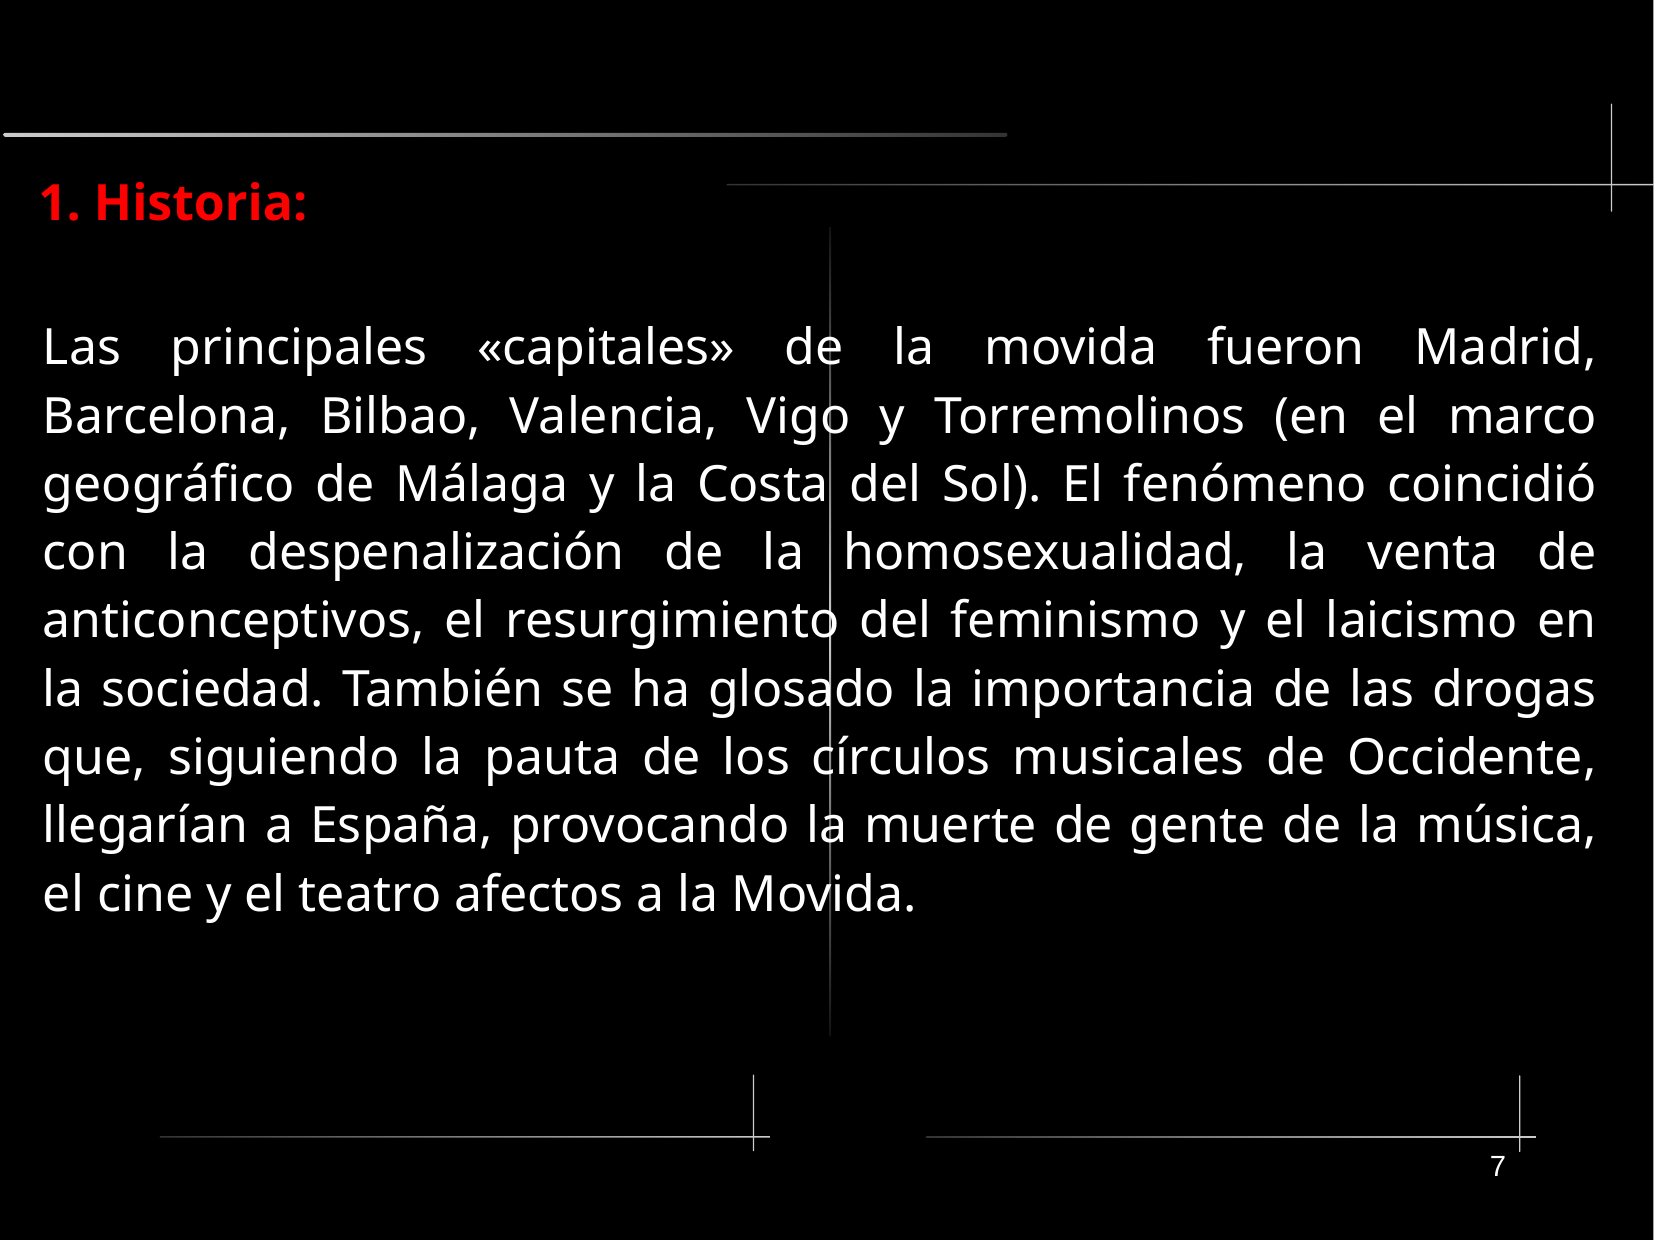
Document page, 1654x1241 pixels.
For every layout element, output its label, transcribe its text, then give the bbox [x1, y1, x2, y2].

text_box 1. Historia: [23, 159, 467, 231]
text_box Las principales «capitales» de la movida fueron Madrid, Barcelona, Bilbao, Valencia, Vigo y Torremolinos (en el marco geográfico de Málaga y la Costa del Sol). El fenómeno coincidió con la despenalización de la homosexualidad, la venta de anticonceptivos, el resurgimiento del feminismo y el laicismo en la sociedad. También se ha glosado la importancia de las drogas que, siguiendo la pauta de los círculos musicales de Occidente, llegarían a España, provocando la muerte de gente de la música, el cine y el teatro afectos a la Movida. [28, 303, 1613, 655]
